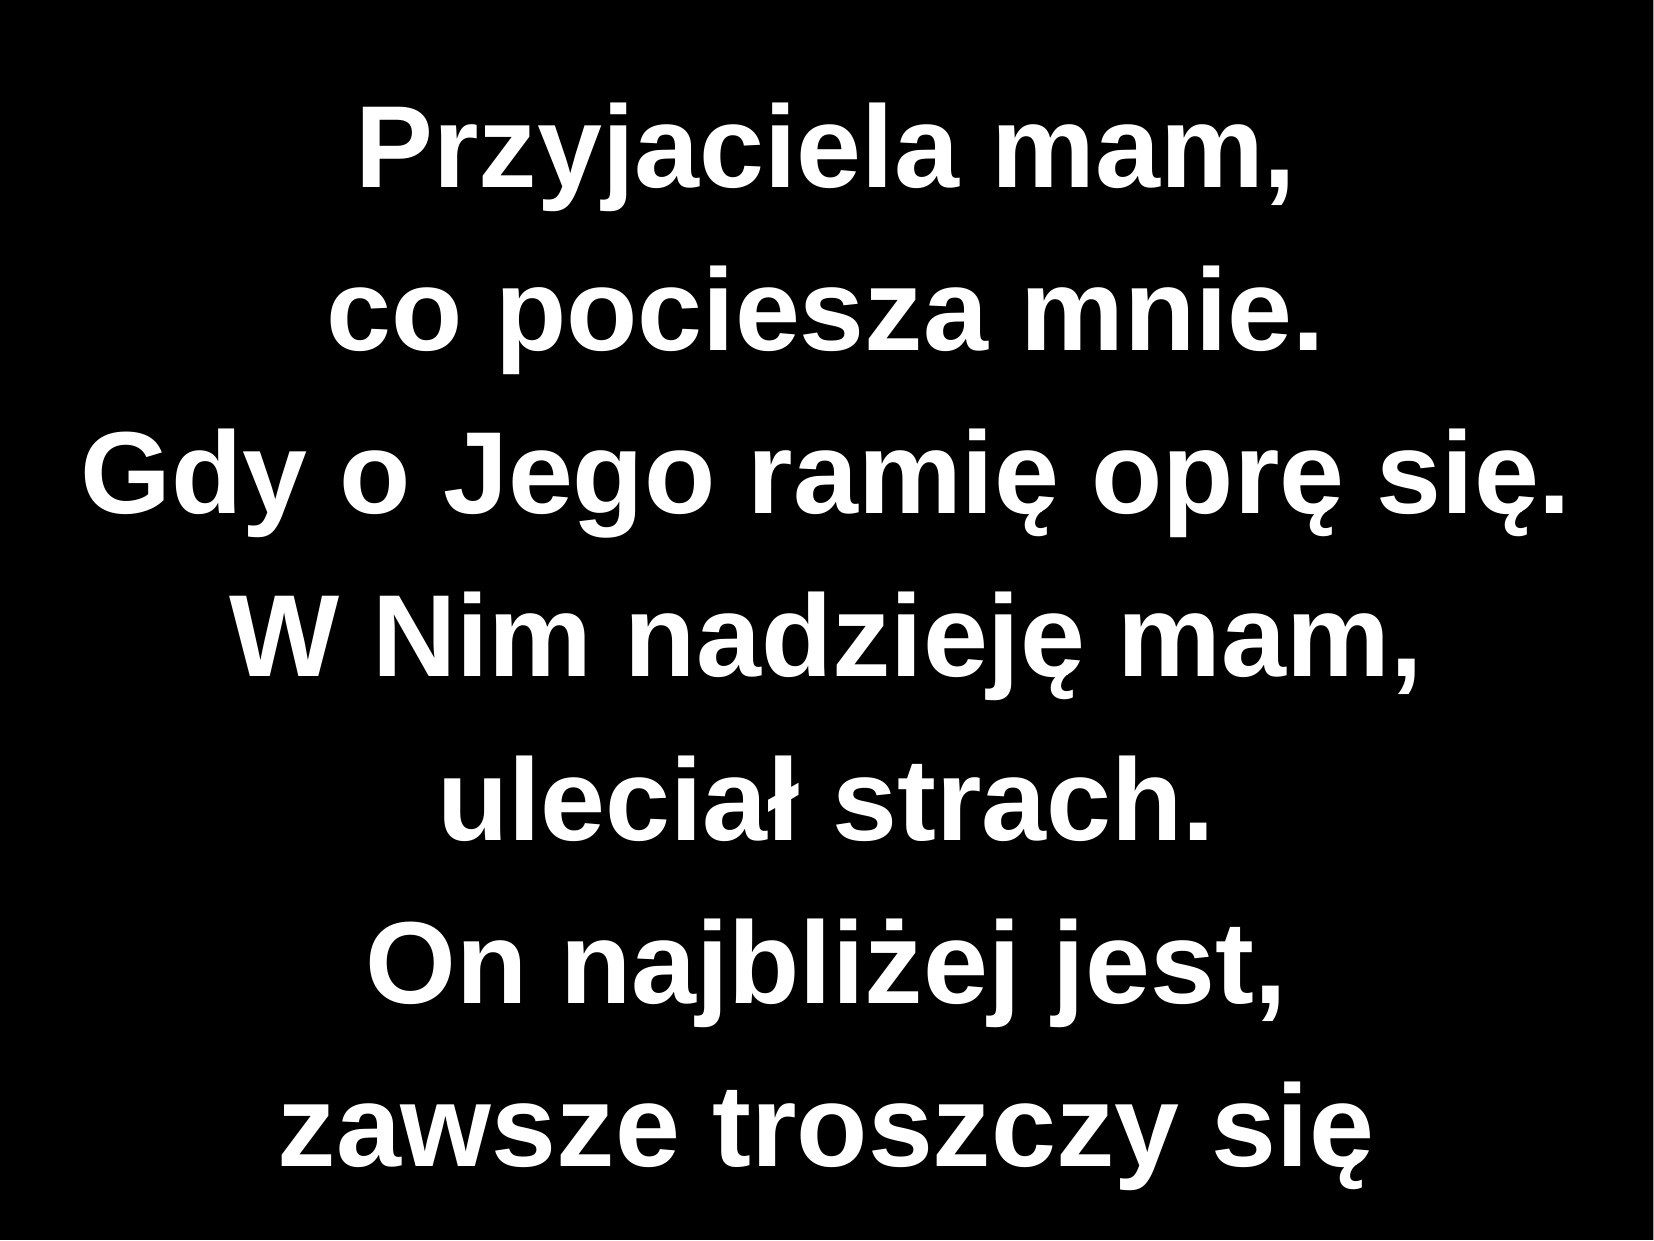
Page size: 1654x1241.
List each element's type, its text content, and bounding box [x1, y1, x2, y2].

subtitle Przyjaciela mam, co pociesza mnie. Gdy o Jego ramię oprę się. W Nim nadzieję mam, uleciał strach. On najbliżej jest, zawsze troszczy się [0, 0, 1654, 1241]
